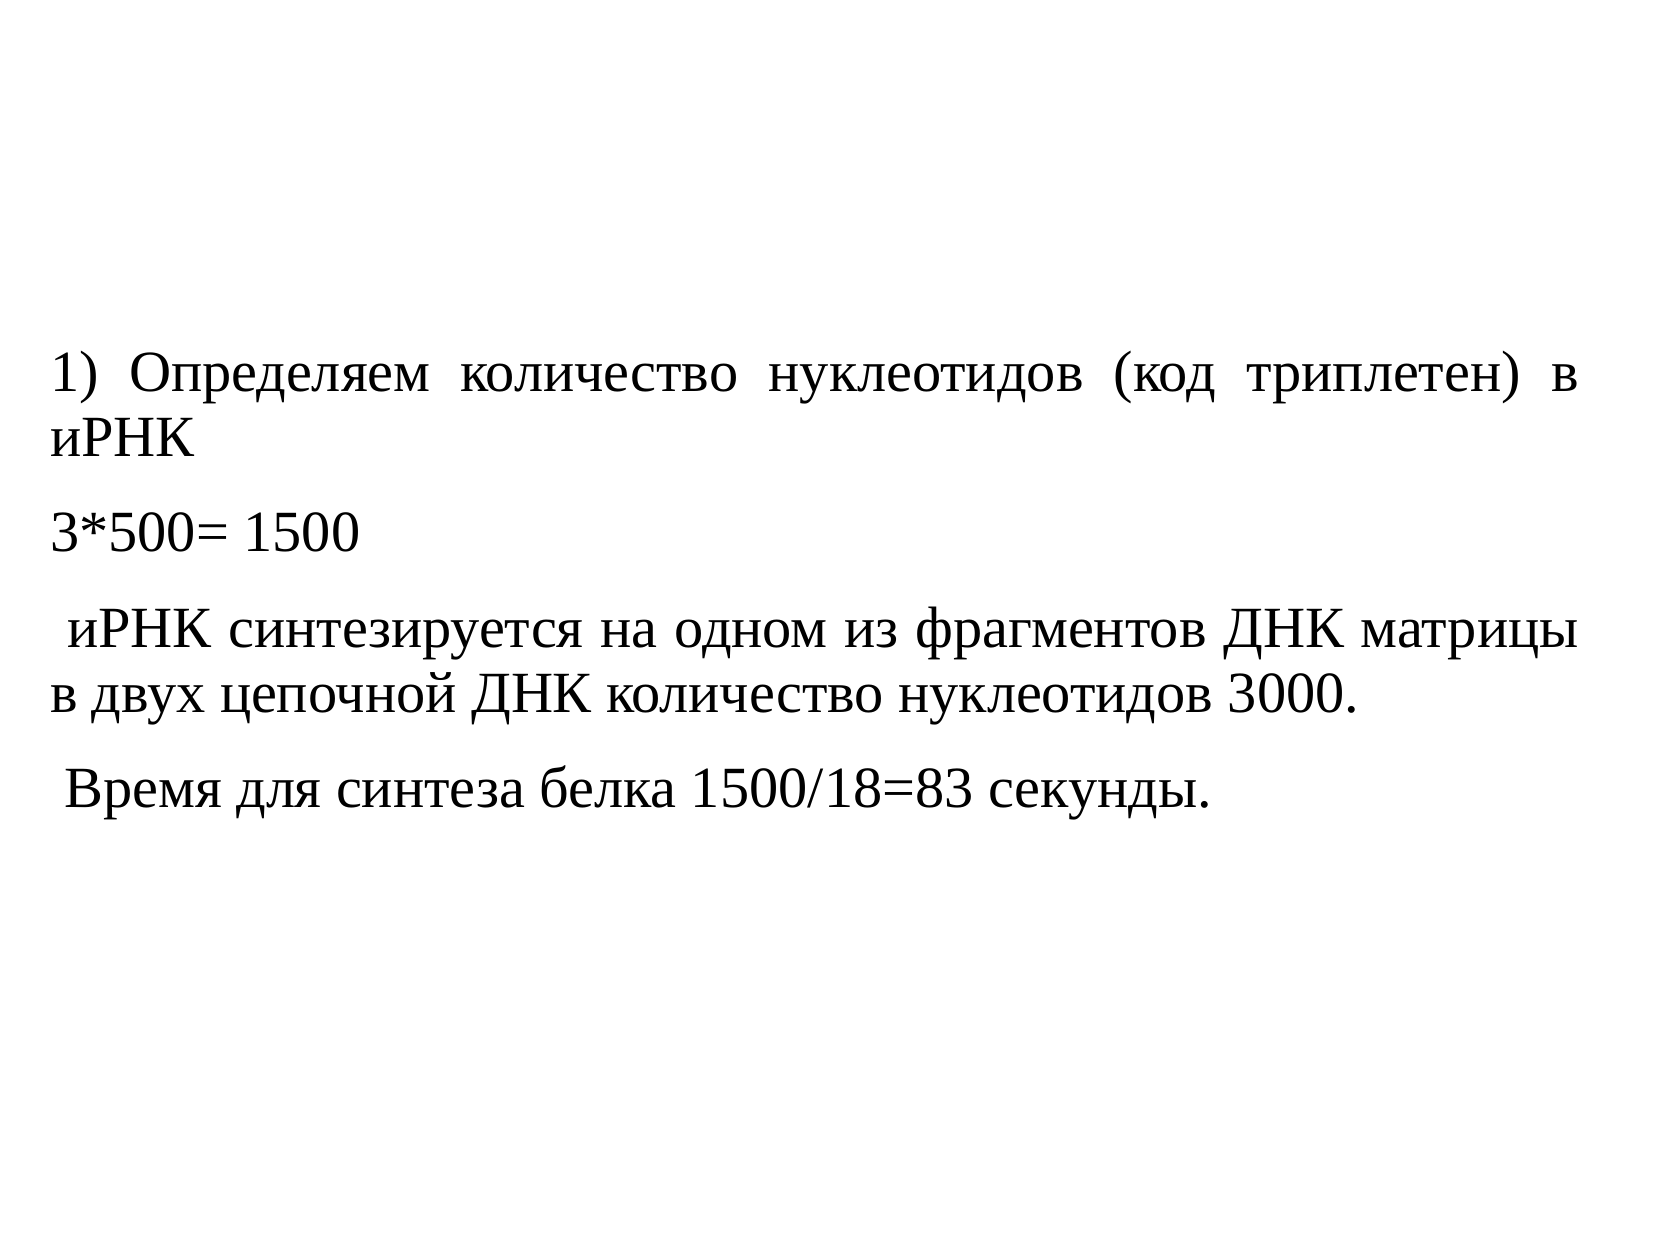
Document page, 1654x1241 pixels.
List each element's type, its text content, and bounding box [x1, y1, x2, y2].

text_box 1) Определяем количество нуклеотидов (код триплетен) в иРНК 3*500= 1500 иРНК синтезируется на одном из фрагментов ДНК матрицы в двух цепочной ДНК количество нуклеотидов 3000. Время для синтеза белка 1500/18=83 секунды. [35, 236, 1595, 828]
